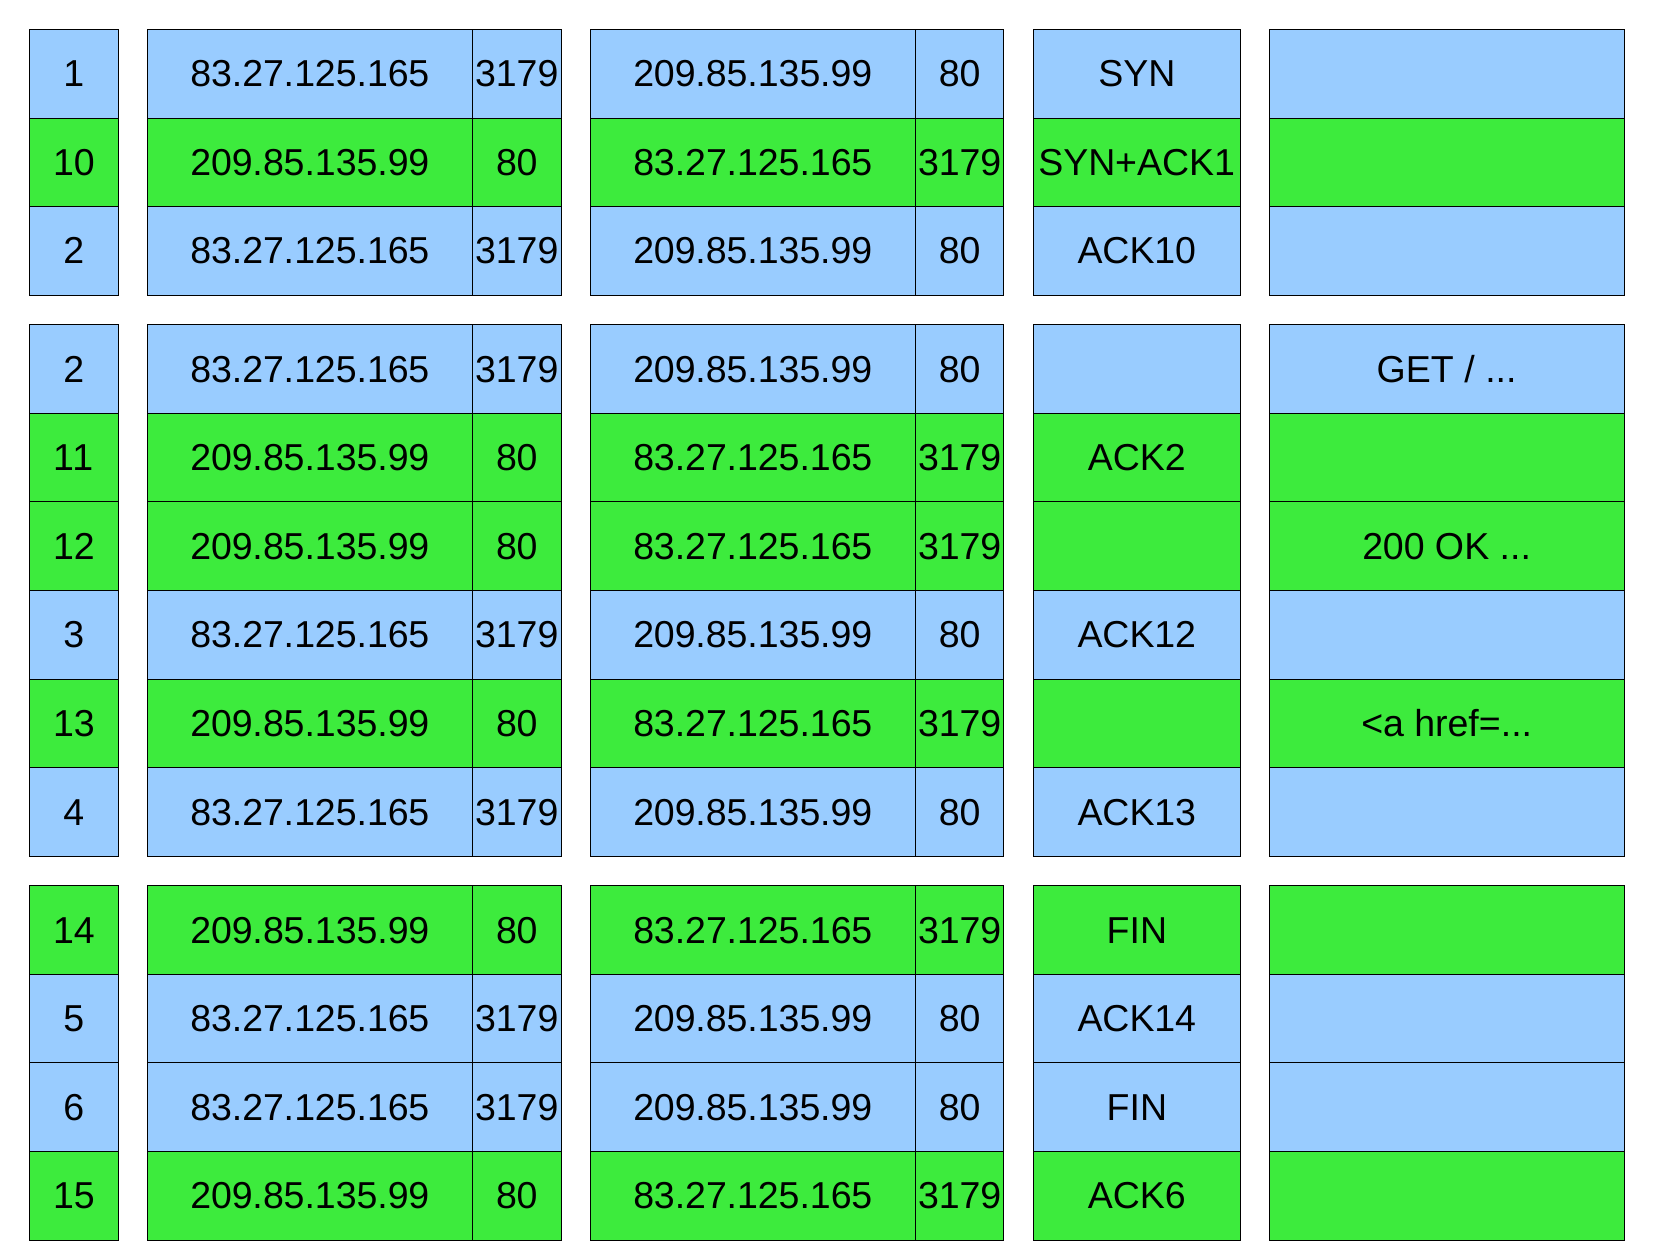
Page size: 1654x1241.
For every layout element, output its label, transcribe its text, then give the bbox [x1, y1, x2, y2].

text_box 83.27.125.165 [147, 768, 473, 857]
text_box [1033, 324, 1241, 413]
text_box 80 [472, 1151, 562, 1241]
text_box 83.27.125.165 [147, 1062, 473, 1151]
text_box SYN+ACK1 [1033, 118, 1241, 206]
text_box 83.27.125.165 [147, 591, 473, 679]
text_box 3179 [916, 118, 1004, 207]
text_box 209.85.135.99 [147, 885, 472, 975]
text_box ACK6 [1033, 1151, 1241, 1241]
text_box 209.85.135.99 [590, 207, 915, 296]
text_box 80 [915, 207, 1004, 296]
text_box 209.85.135.99 [147, 118, 472, 207]
text_box 209.85.135.99 [590, 768, 915, 857]
text_box 209.85.135.99 [147, 501, 472, 591]
text_box 11 [29, 414, 119, 502]
text_box 83.27.125.165 [147, 29, 473, 118]
text_box GET / ... [1269, 324, 1625, 413]
text_box 209.85.135.99 [147, 679, 472, 768]
text_box 80 [472, 885, 562, 975]
text_box 83.27.125.165 [147, 207, 473, 296]
text_box 80 [915, 324, 1004, 413]
text_box 80 [472, 501, 562, 591]
text_box 3179 [916, 413, 1004, 501]
text_box 12 [29, 502, 119, 591]
text_box 80 [915, 768, 1004, 857]
text_box ACK10 [1033, 206, 1241, 296]
text_box 13 [29, 679, 119, 767]
text_box 3179 [473, 975, 562, 1062]
text_box 80 [915, 29, 1004, 118]
text_box ACK13 [1033, 767, 1241, 857]
text_box FIN [1033, 885, 1241, 974]
text_box 83.27.125.165 [147, 975, 473, 1062]
text_box ACK2 [1033, 413, 1241, 501]
text_box 3179 [916, 501, 1004, 591]
text_box [1269, 885, 1625, 1241]
text_box 3 [29, 591, 119, 679]
text_box 80 [915, 975, 1004, 1062]
text_box 209.85.135.99 [590, 975, 915, 1062]
text_box 200 OK ... [1269, 501, 1625, 590]
text_box 209.85.135.99 [147, 1151, 472, 1241]
text_box 10 [29, 119, 119, 206]
text_box [1269, 29, 1625, 296]
text_box 209.85.135.99 [590, 29, 915, 118]
text_box 209.85.135.99 [590, 1062, 915, 1151]
text_box 15 [29, 1151, 119, 1241]
text_box ACK12 [1033, 590, 1241, 679]
text_box 83.27.125.165 [590, 413, 916, 501]
text_box 83.27.125.165 [590, 885, 916, 975]
text_box ACK14 [1033, 974, 1241, 1062]
text_box 3179 [916, 1151, 1004, 1241]
text_box 3179 [916, 885, 1004, 975]
text_box 209.85.135.99 [147, 413, 472, 501]
text_box 83.27.125.165 [590, 679, 916, 768]
text_box 6 [29, 1062, 119, 1151]
text_box 80 [915, 1062, 1004, 1151]
text_box 4 [29, 767, 119, 857]
text_box [1269, 590, 1625, 679]
text_box 3179 [916, 679, 1004, 768]
text_box 83.27.125.165 [590, 1151, 916, 1241]
text_box 209.85.135.99 [590, 591, 915, 679]
text_box [1269, 767, 1625, 857]
text_box 83.27.125.165 [590, 118, 916, 207]
text_box 3179 [473, 29, 562, 118]
text_box 1 [29, 29, 119, 119]
text_box 80 [472, 679, 562, 768]
text_box 3179 [473, 591, 562, 679]
text_box [1033, 501, 1241, 590]
text_box 3179 [473, 768, 562, 857]
text_box 209.85.135.99 [590, 324, 915, 413]
text_box 14 [29, 885, 119, 974]
text_box FIN [1033, 1062, 1241, 1151]
text_box 80 [915, 591, 1004, 679]
text_box 80 [472, 118, 562, 207]
text_box 3179 [473, 1062, 562, 1151]
text_box <a href=... [1269, 679, 1625, 767]
text_box 2 [29, 206, 119, 296]
text_box 3179 [473, 324, 562, 413]
text_box [1033, 679, 1241, 767]
text_box 83.27.125.165 [590, 501, 916, 591]
text_box 83.27.125.165 [147, 324, 473, 413]
text_box 2 [29, 324, 119, 414]
text_box 5 [29, 974, 119, 1062]
text_box 80 [472, 413, 562, 501]
text_box [1269, 413, 1625, 501]
text_box SYN [1033, 29, 1241, 118]
text_box 3179 [473, 207, 562, 296]
